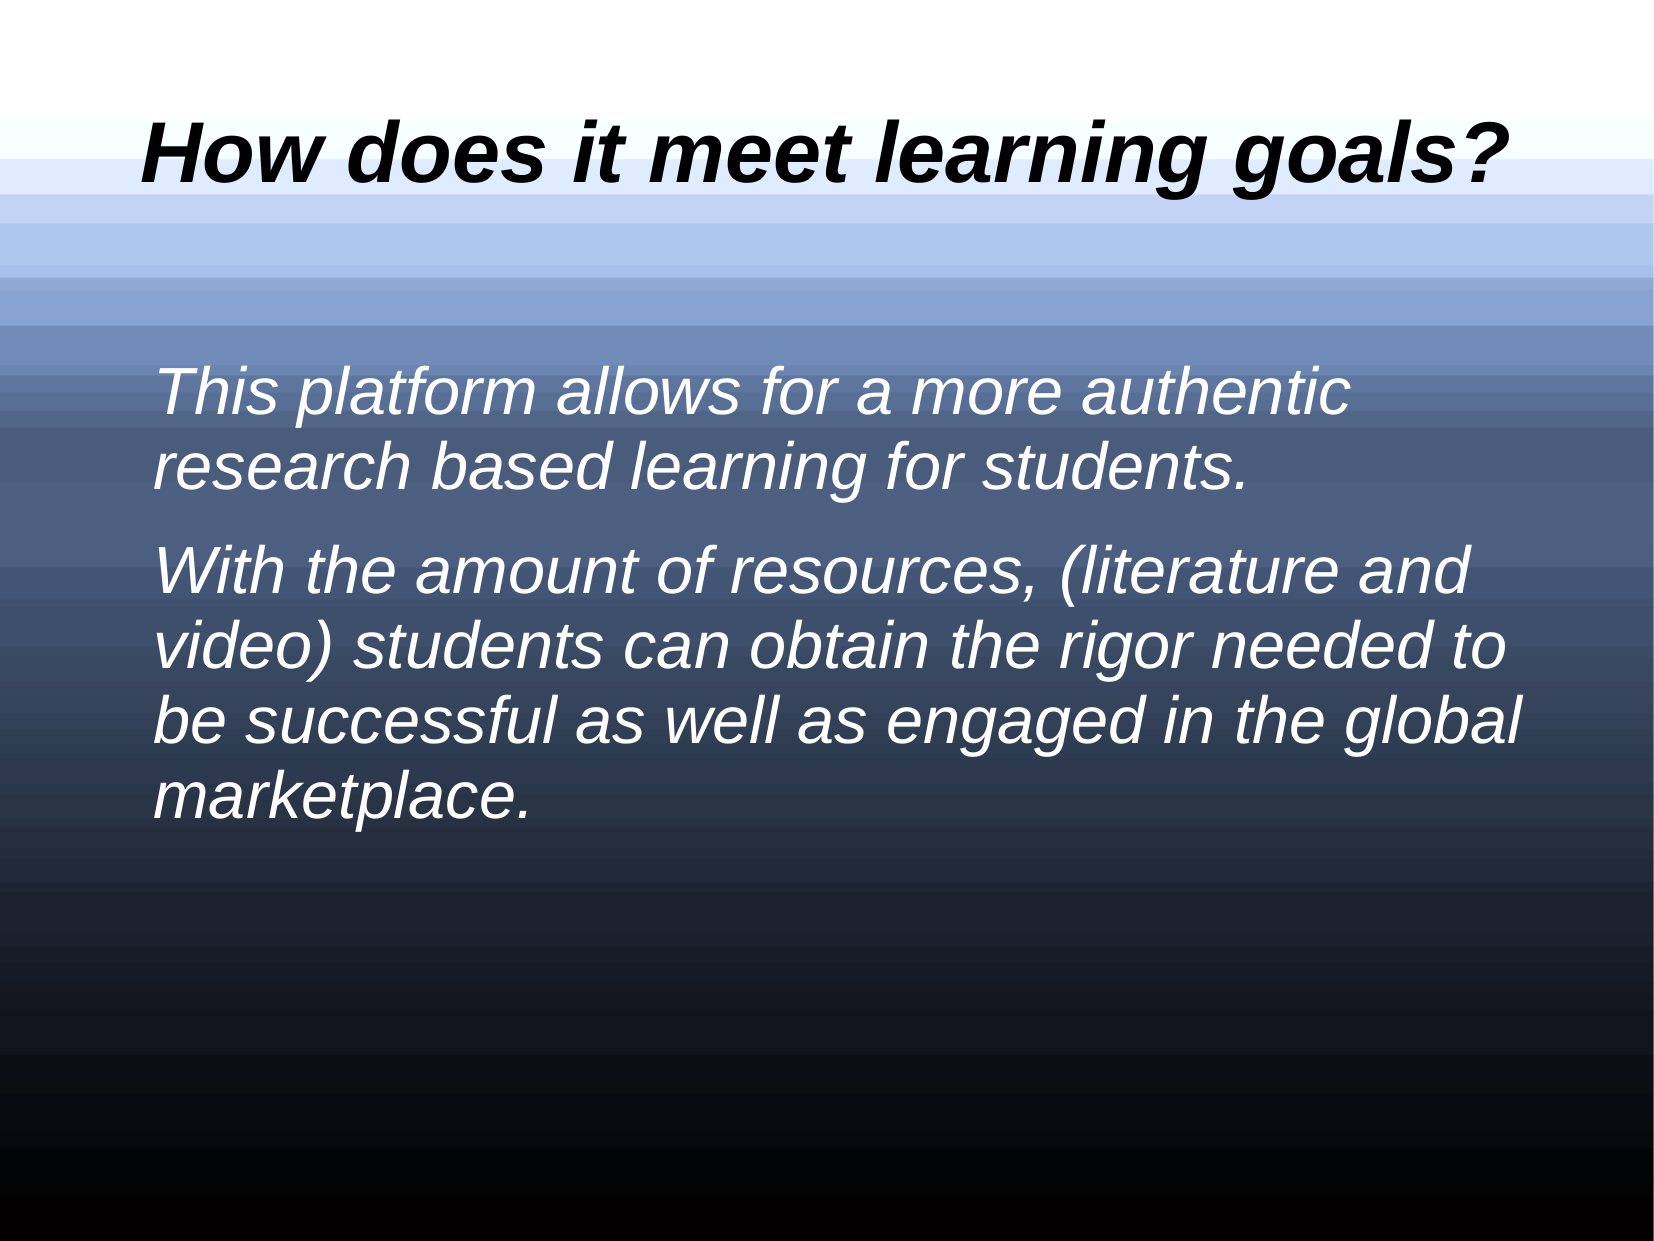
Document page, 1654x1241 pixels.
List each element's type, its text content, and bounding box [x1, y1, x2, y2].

list This platform allows for a more authentic research based learning for students. With the amount of resources, (literature and video) students can obtain the rigor needed to be successful as well as engaged in the global marketplace. [82, 354, 1571, 1109]
picture [0, 0, 1654, 1241]
title How does it meet learning goals? [82, 49, 1571, 257]
